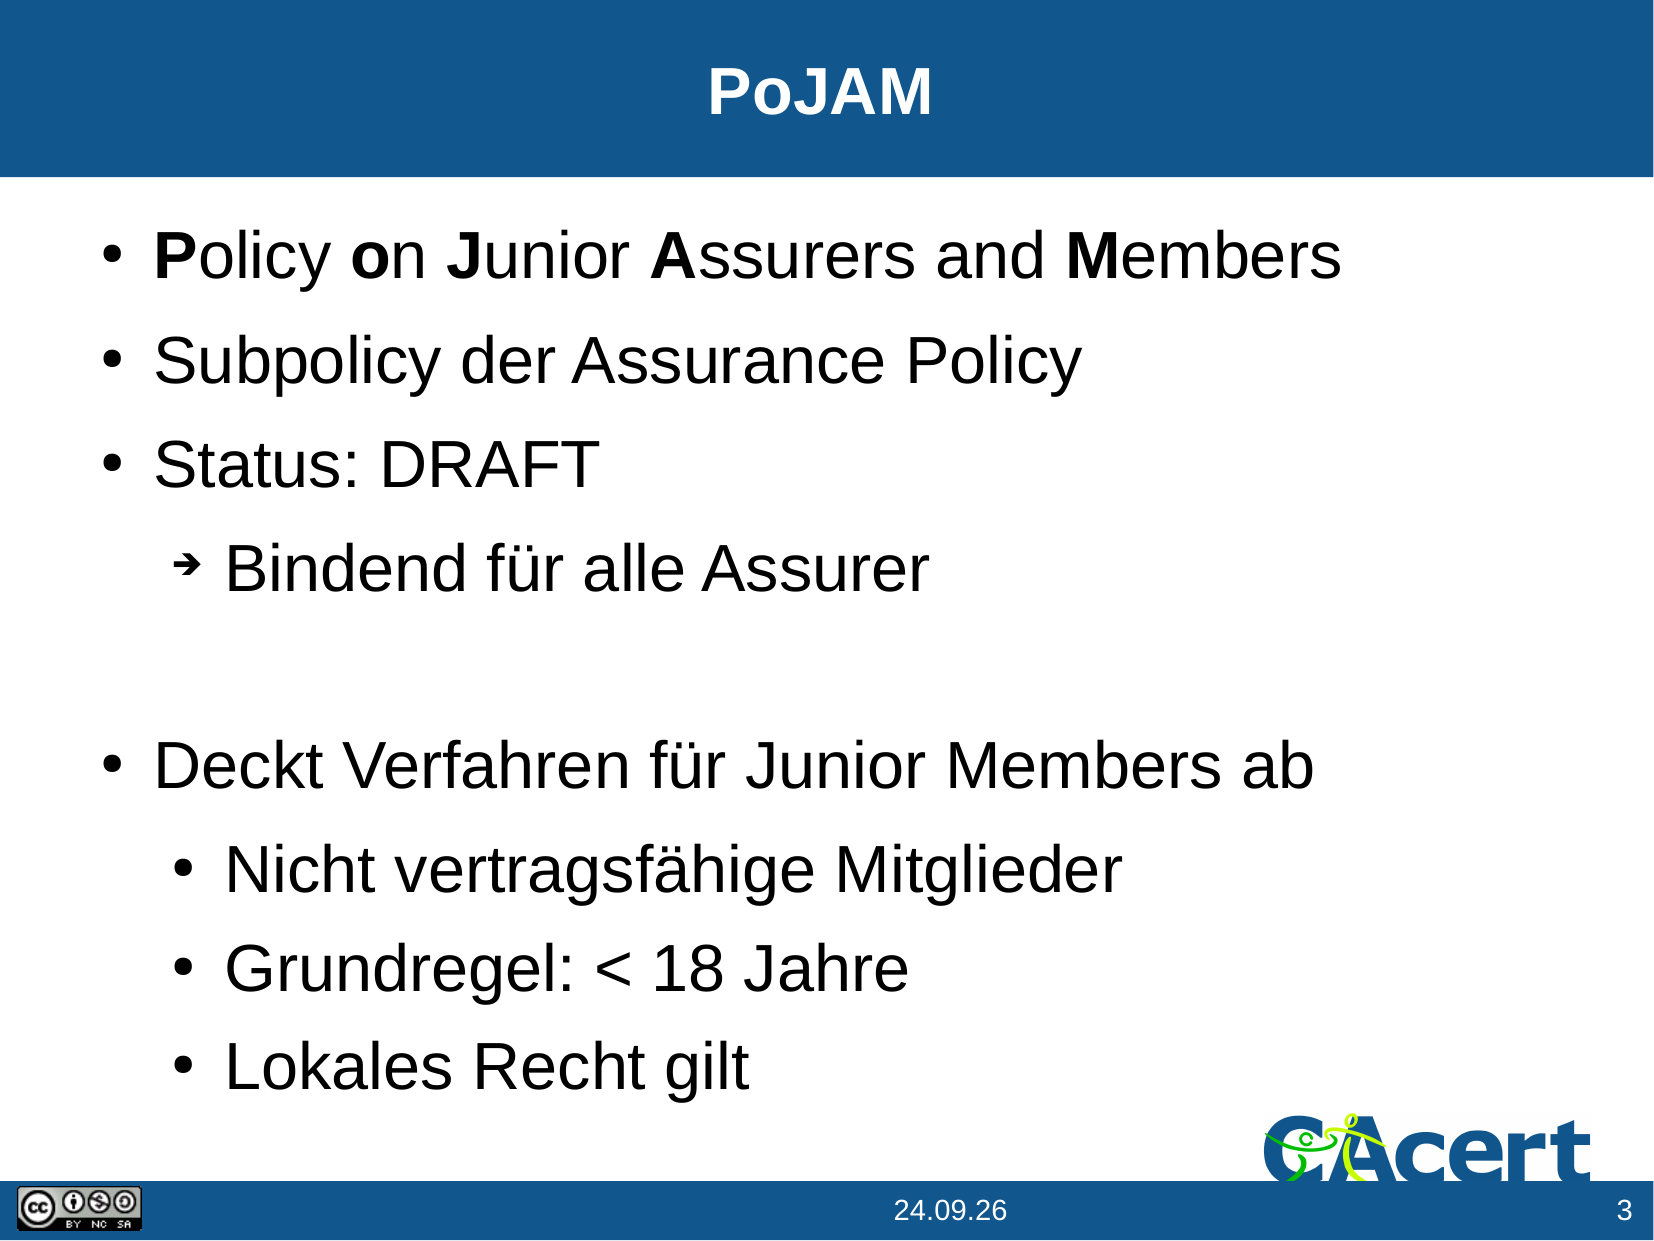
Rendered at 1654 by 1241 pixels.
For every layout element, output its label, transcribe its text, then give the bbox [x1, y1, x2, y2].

list Policy on Junior Assurers and Members Subpolicy der Assurance Policy Status: DRAFT Bindend für alle Assurer Deckt Verfahren für Junior Members ab Nicht vertragsfähige Mitglieder Grundregel: < 18 Jahre Lokales Recht gilt [82, 218, 1571, 1105]
picture [1263, 1112, 1591, 1181]
title PoJAM [76, 17, 1565, 166]
picture [17, 1186, 142, 1231]
